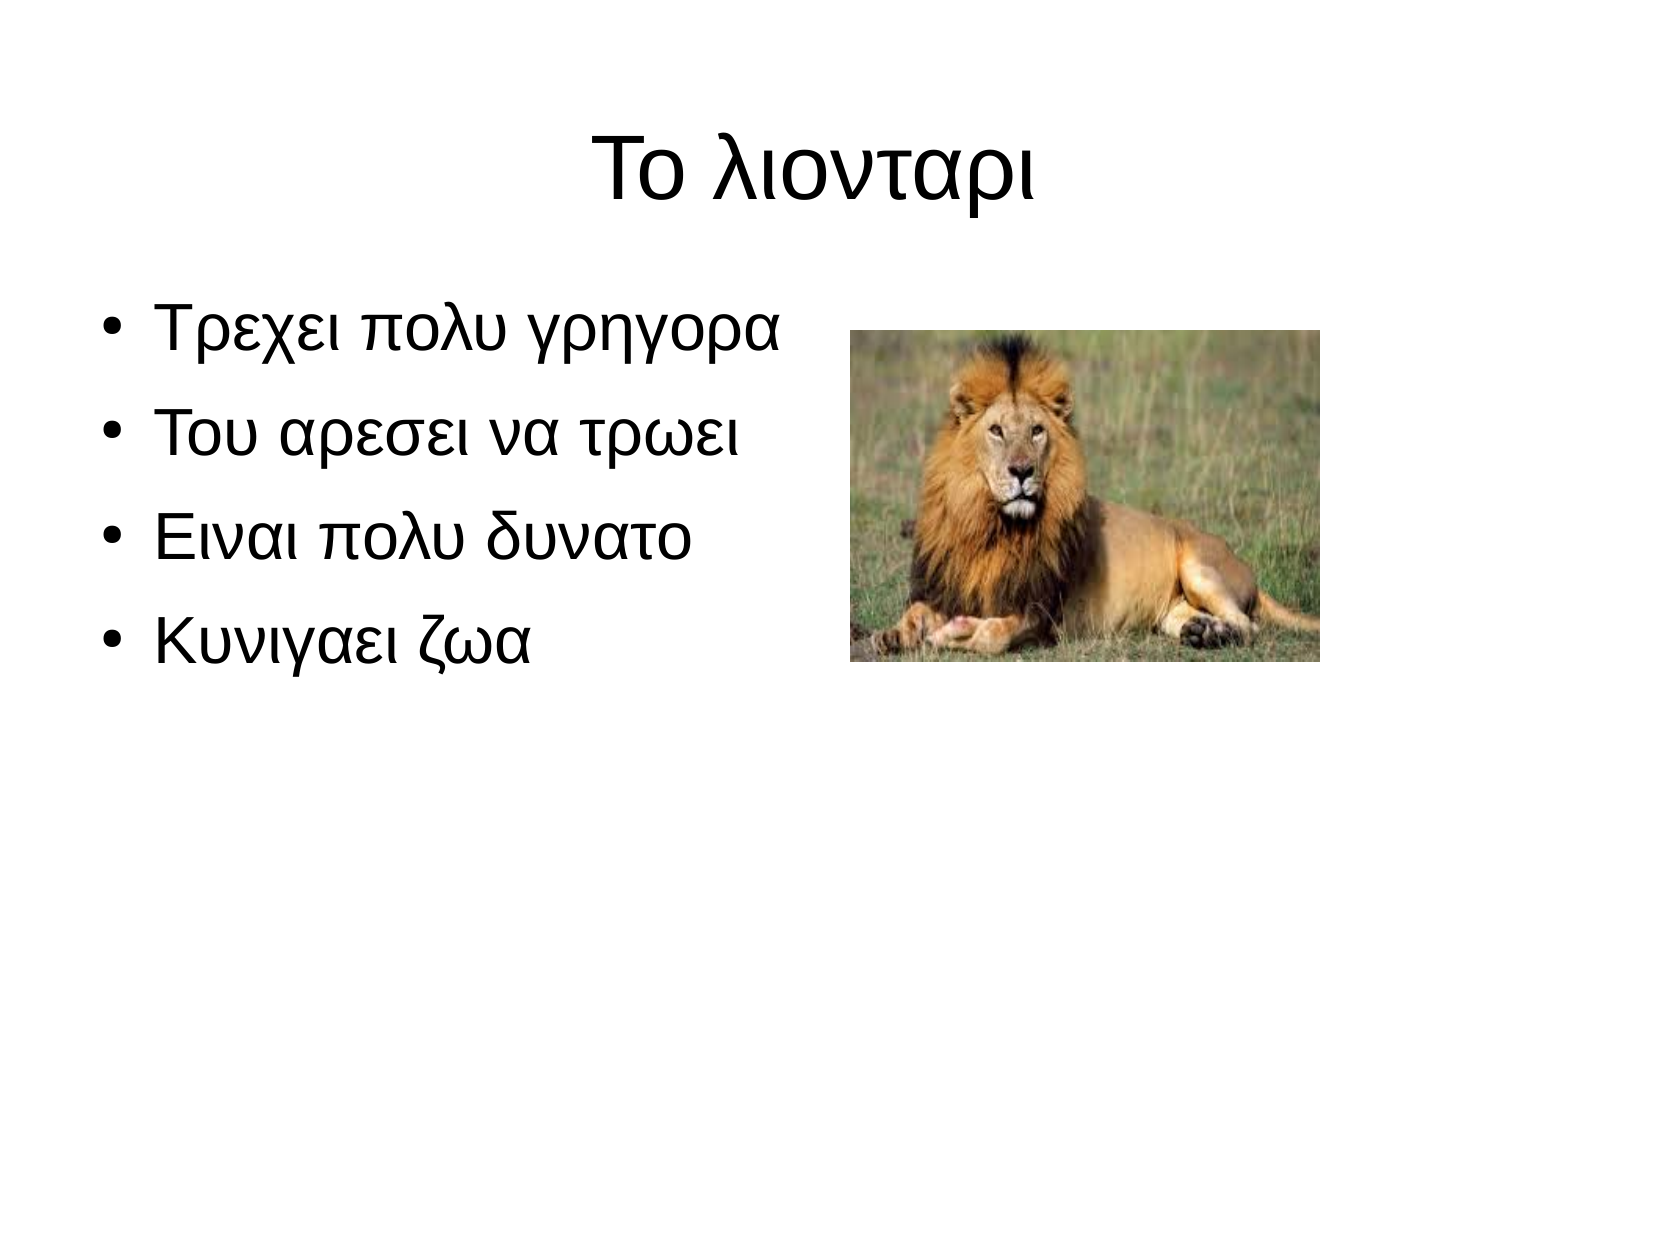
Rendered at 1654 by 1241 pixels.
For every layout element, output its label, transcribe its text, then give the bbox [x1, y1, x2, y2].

title Το λιονταρι [82, 64, 1571, 272]
picture [850, 330, 1320, 662]
list Τρεχει πολυ γρηγορα Του αρεσει να τρωει Ειναι πολυ δυνατο Κυνιγαει ζωα [82, 290, 1571, 1109]
